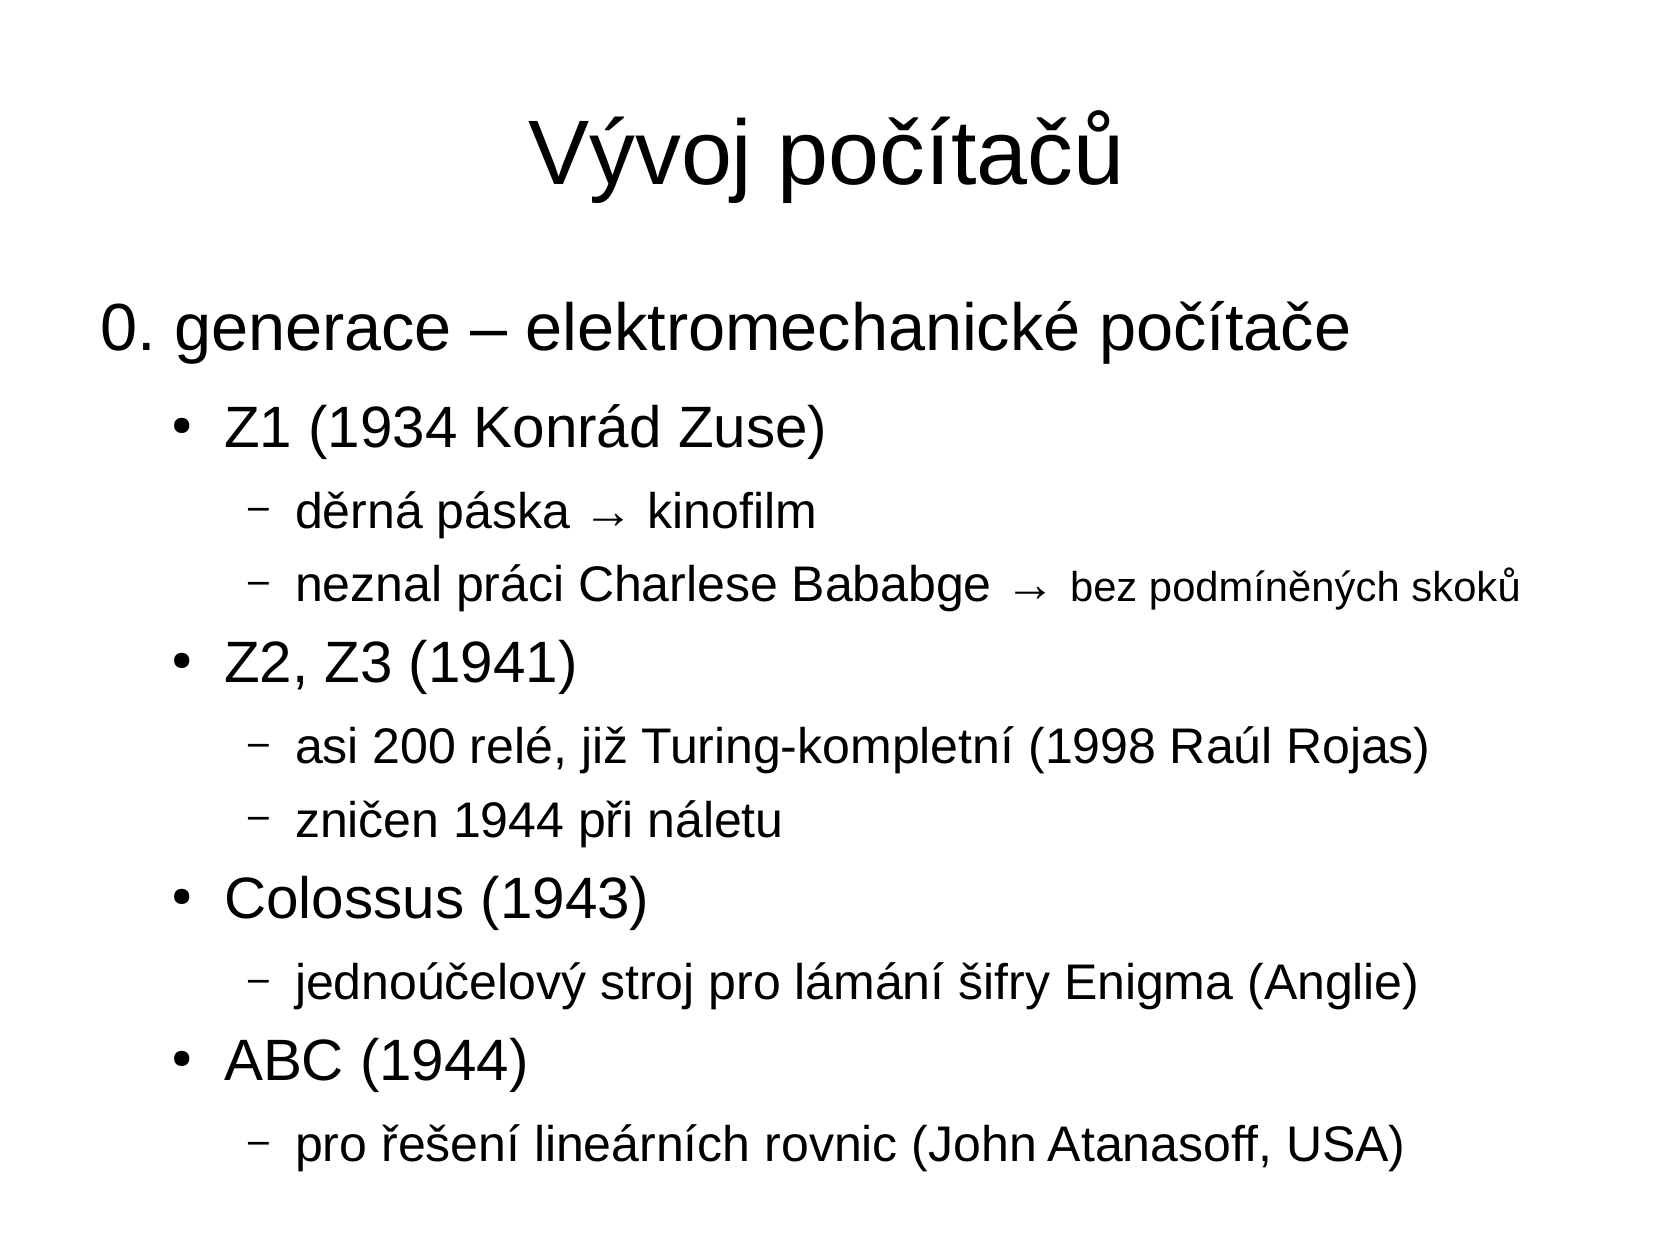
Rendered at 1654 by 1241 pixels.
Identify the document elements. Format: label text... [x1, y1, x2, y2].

title Vývoj počítačů [82, 49, 1571, 257]
list 0. generace – elektromechanické počítače Z1 (1934 Konrád Zuse) děrná páska → kinofilm neznal práci Charlese Bababge → bez podmíněných skoků Z2, Z3 (1941) asi 200 relé, již Turing-kompletní (1998 Raúl Rojas) zničen 1944 při náletu Colossus (1943) jednoúčelový stroj pro lámání šifry Enigma (Anglie) ABC (1944) pro řešení lineárních rovnic (John Atanasoff, USA) [82, 290, 1571, 1172]
